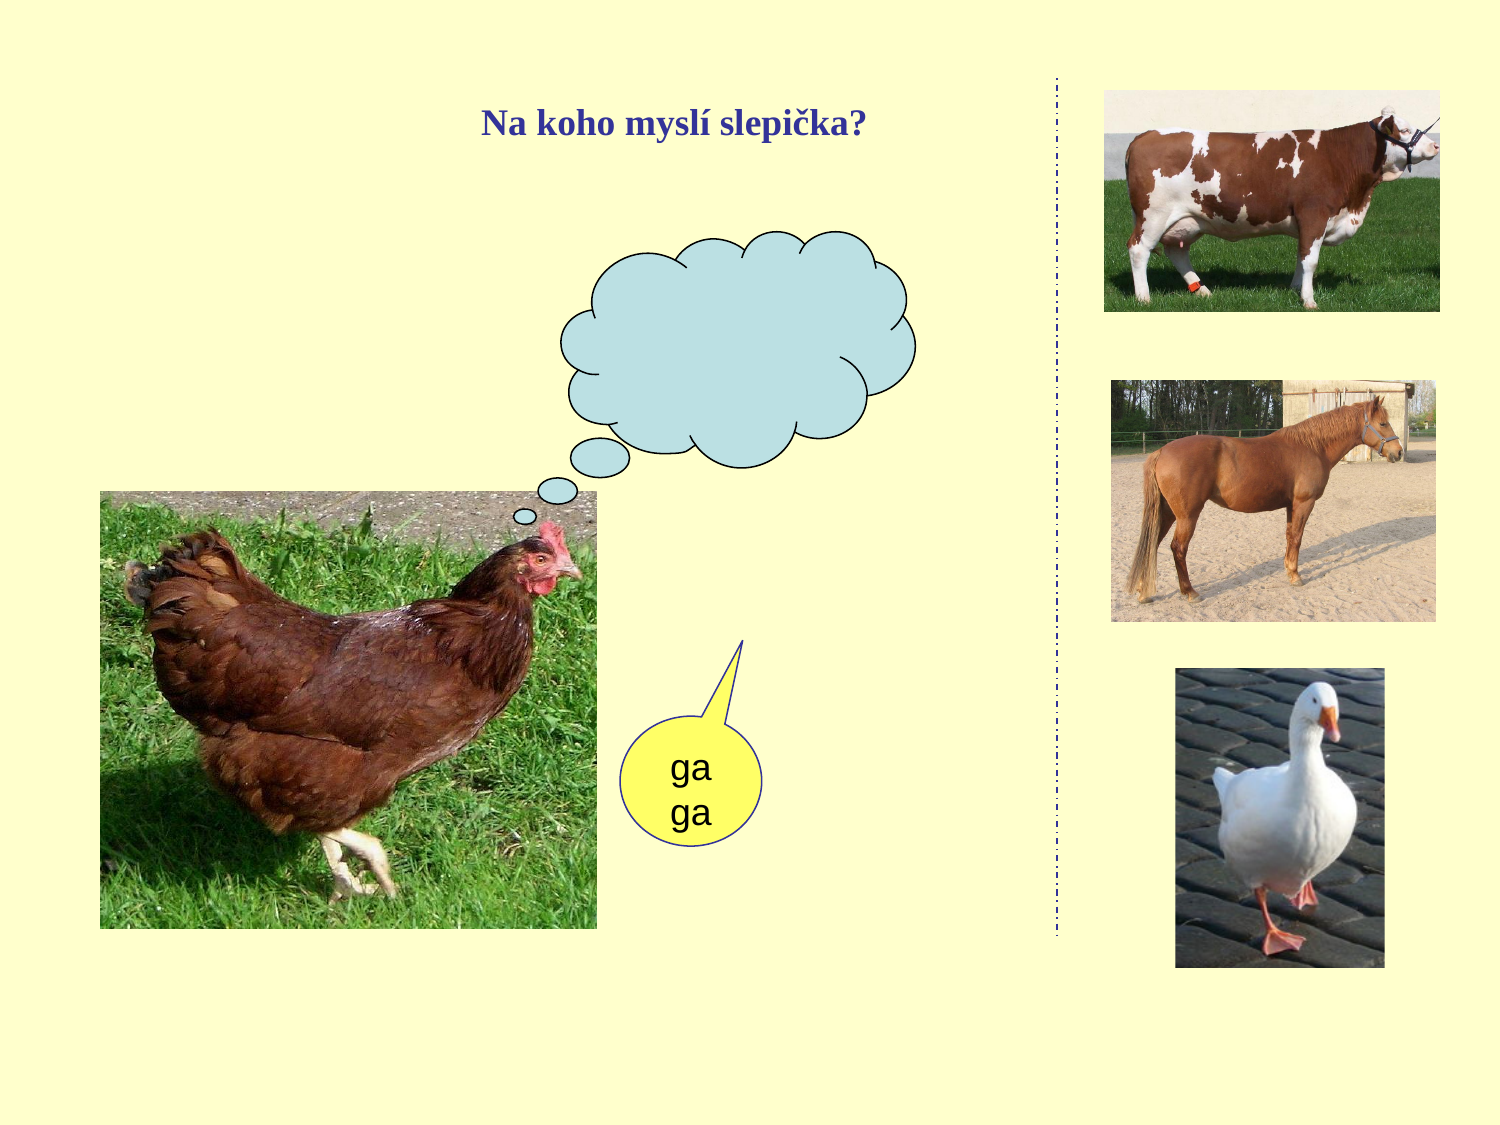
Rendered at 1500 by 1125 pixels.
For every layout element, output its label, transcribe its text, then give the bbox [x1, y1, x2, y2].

picture [1111, 380, 1436, 622]
picture [1175, 668, 1385, 968]
text_box [538, 477, 578, 505]
picture [100, 491, 597, 929]
text_box [560, 231, 916, 468]
text_box Na koho myslí slepička? [466, 90, 883, 151]
text_box [513, 508, 537, 525]
picture [1104, 90, 1440, 312]
text_box ga ga [620, 640, 762, 847]
text_box [570, 438, 630, 478]
